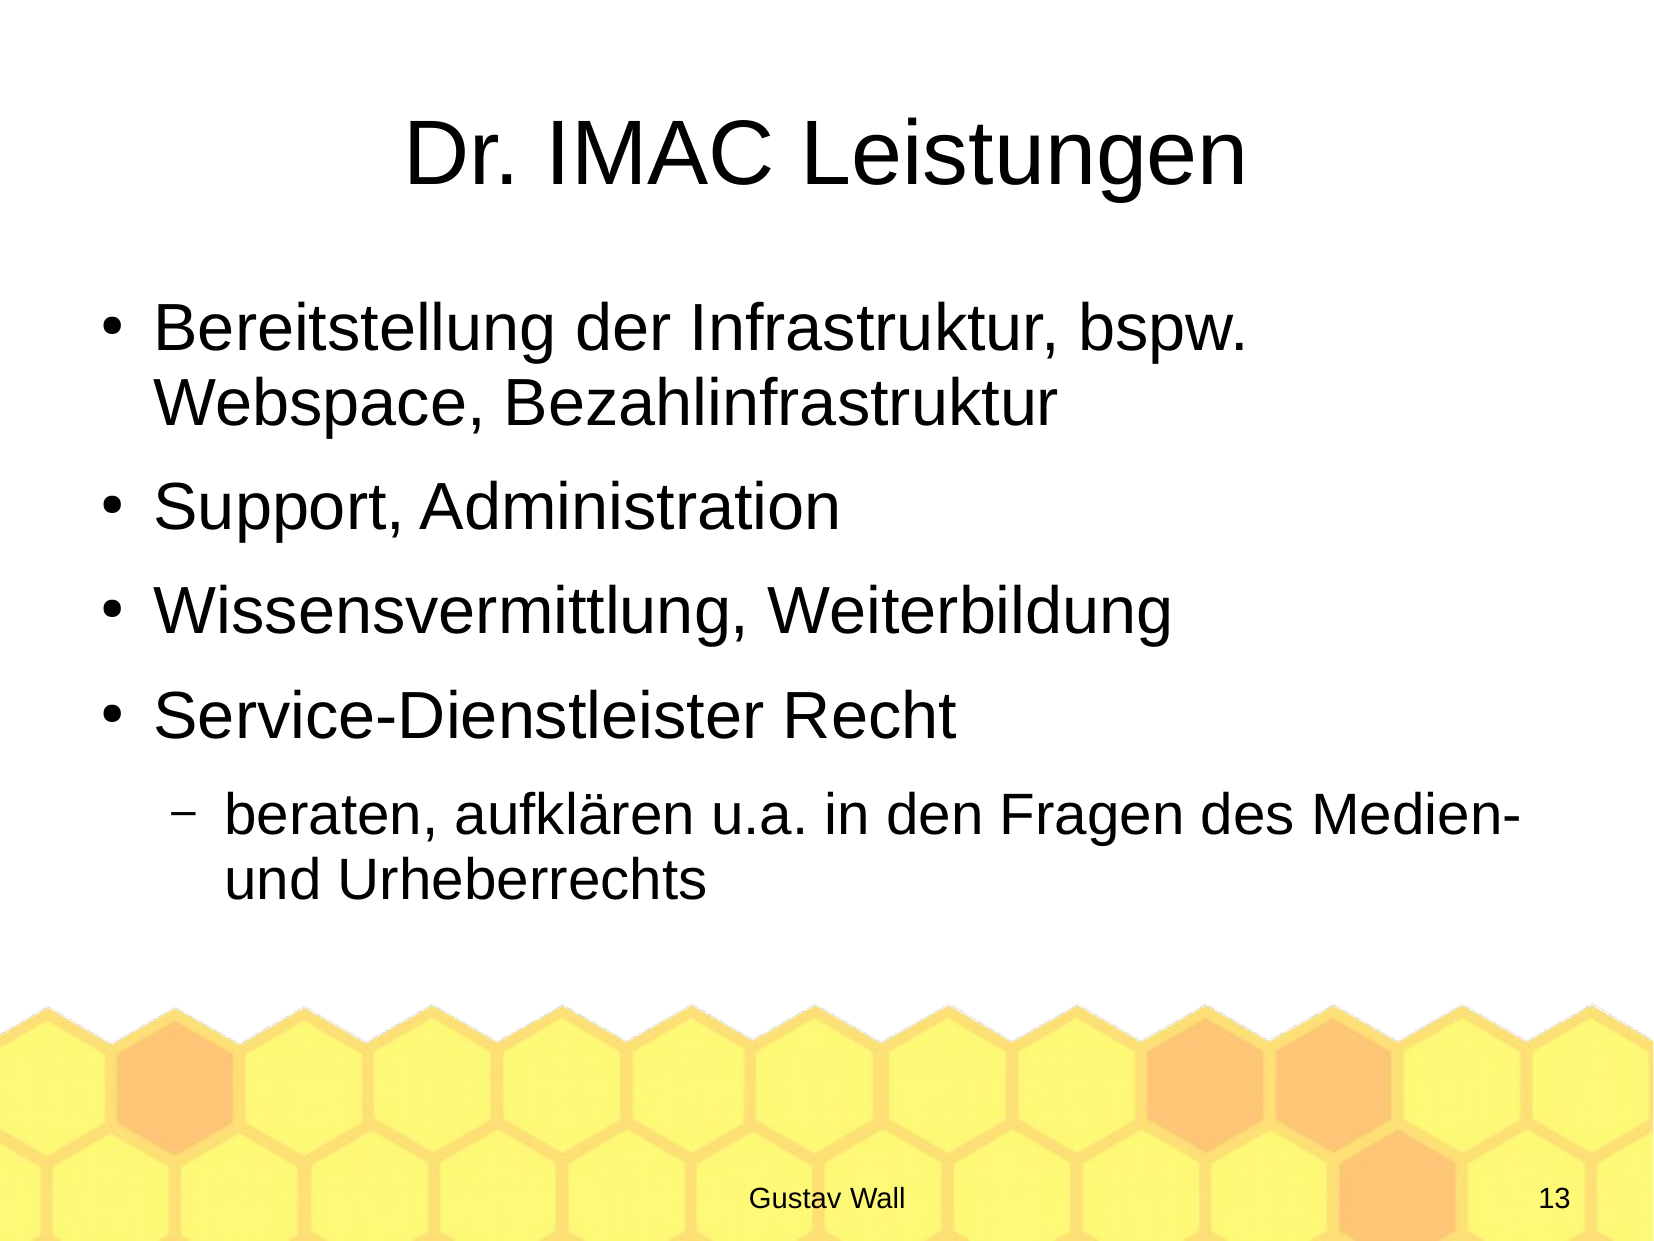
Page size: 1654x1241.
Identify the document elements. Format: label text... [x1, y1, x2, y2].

title Dr. IMAC Leistungen [82, 49, 1571, 257]
picture [0, 1001, 1654, 1241]
list Bereitstellung der Infrastruktur, bspw. Webspace, Bezahlinfrastruktur Support, Administration Wissensvermittlung, Weiterbildung Service-Dienstleister Recht beraten, aufklären u.a. in den Fragen des Medien- und Urheberrechts [82, 290, 1571, 1010]
